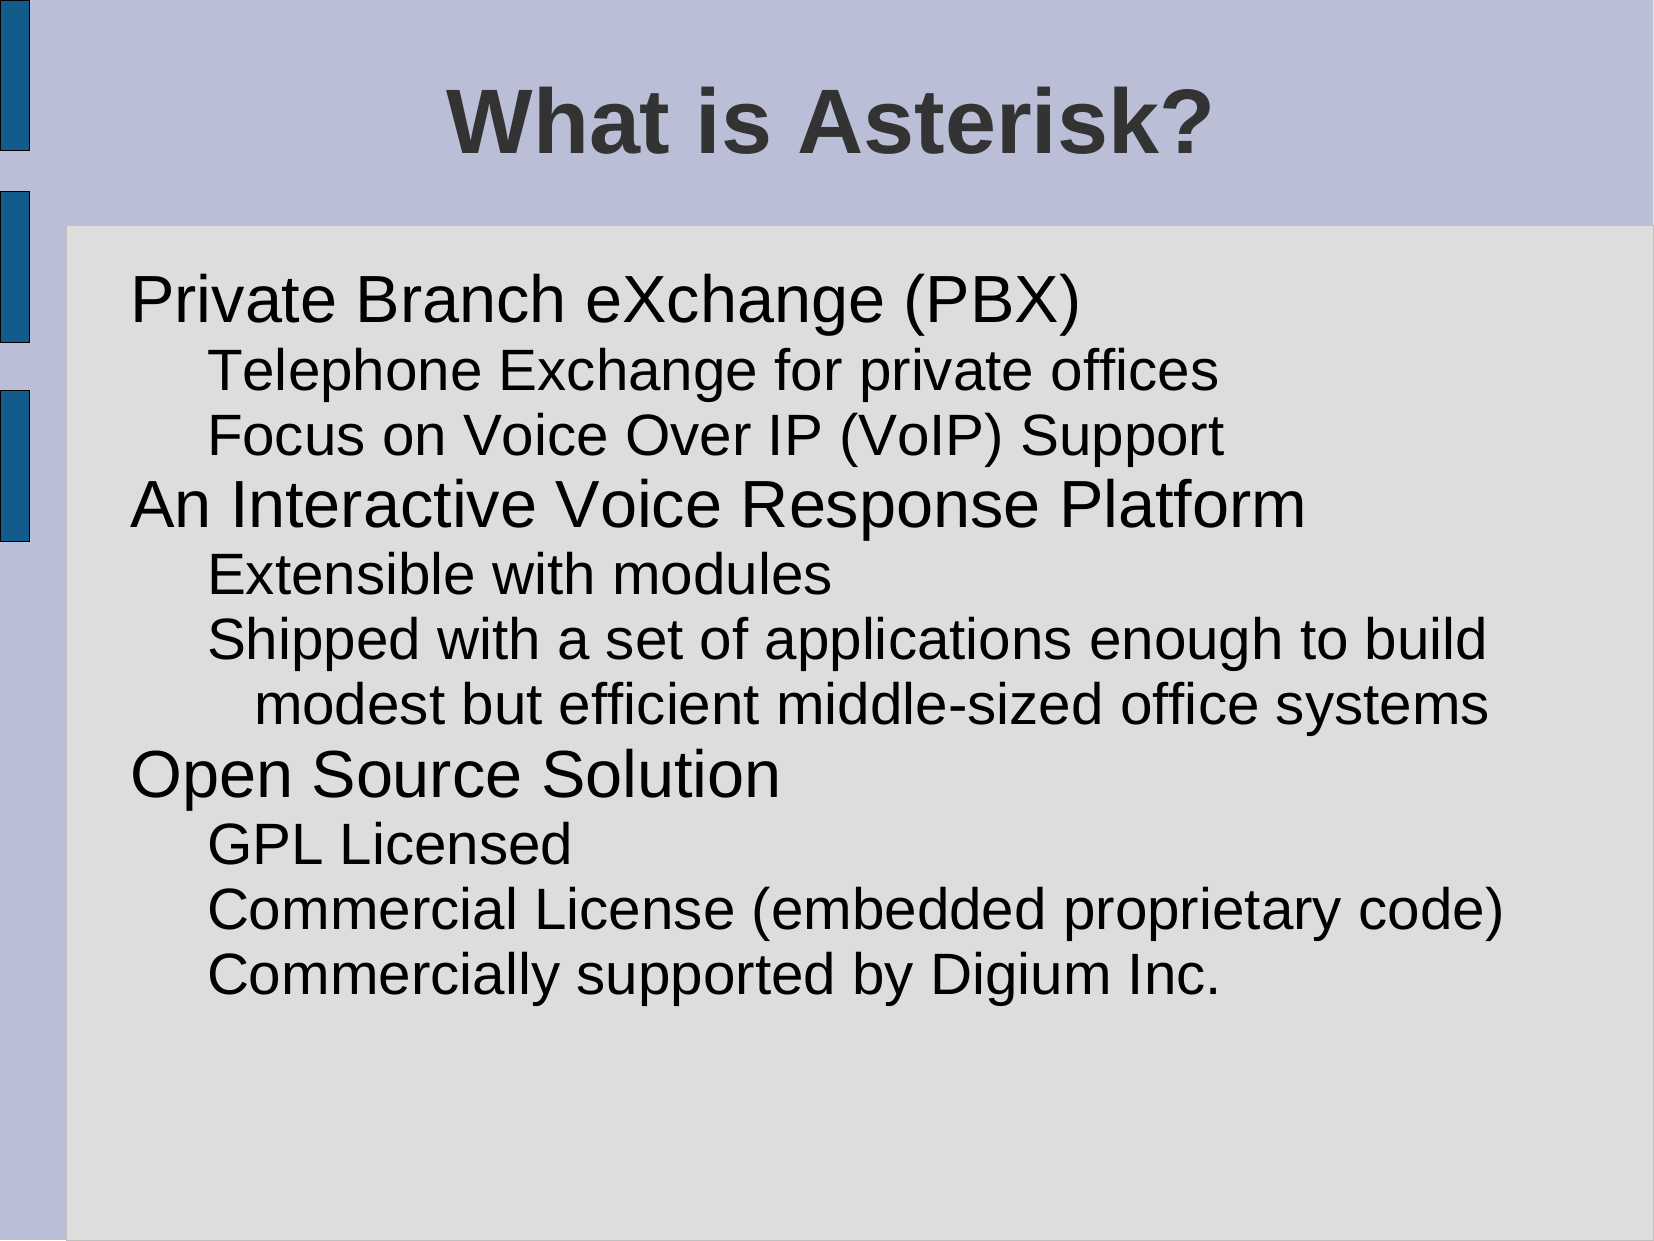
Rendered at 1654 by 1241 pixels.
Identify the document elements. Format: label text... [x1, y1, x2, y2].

title What is Asterisk? [125, 17, 1538, 226]
list Private Branch eXchange (PBX) Telephone Exchange for private offices Focus on Voice Over IP (VoIP) Support An Interactive Voice Response Platform Extensible with modules Shipped with a set of applications enough to build modest but efficient middle-sized office systems Open Source Solution GPL Licensed Commercial License (embedded proprietary code) Commercially supported by Digium Inc. [112, 262, 1613, 1163]
